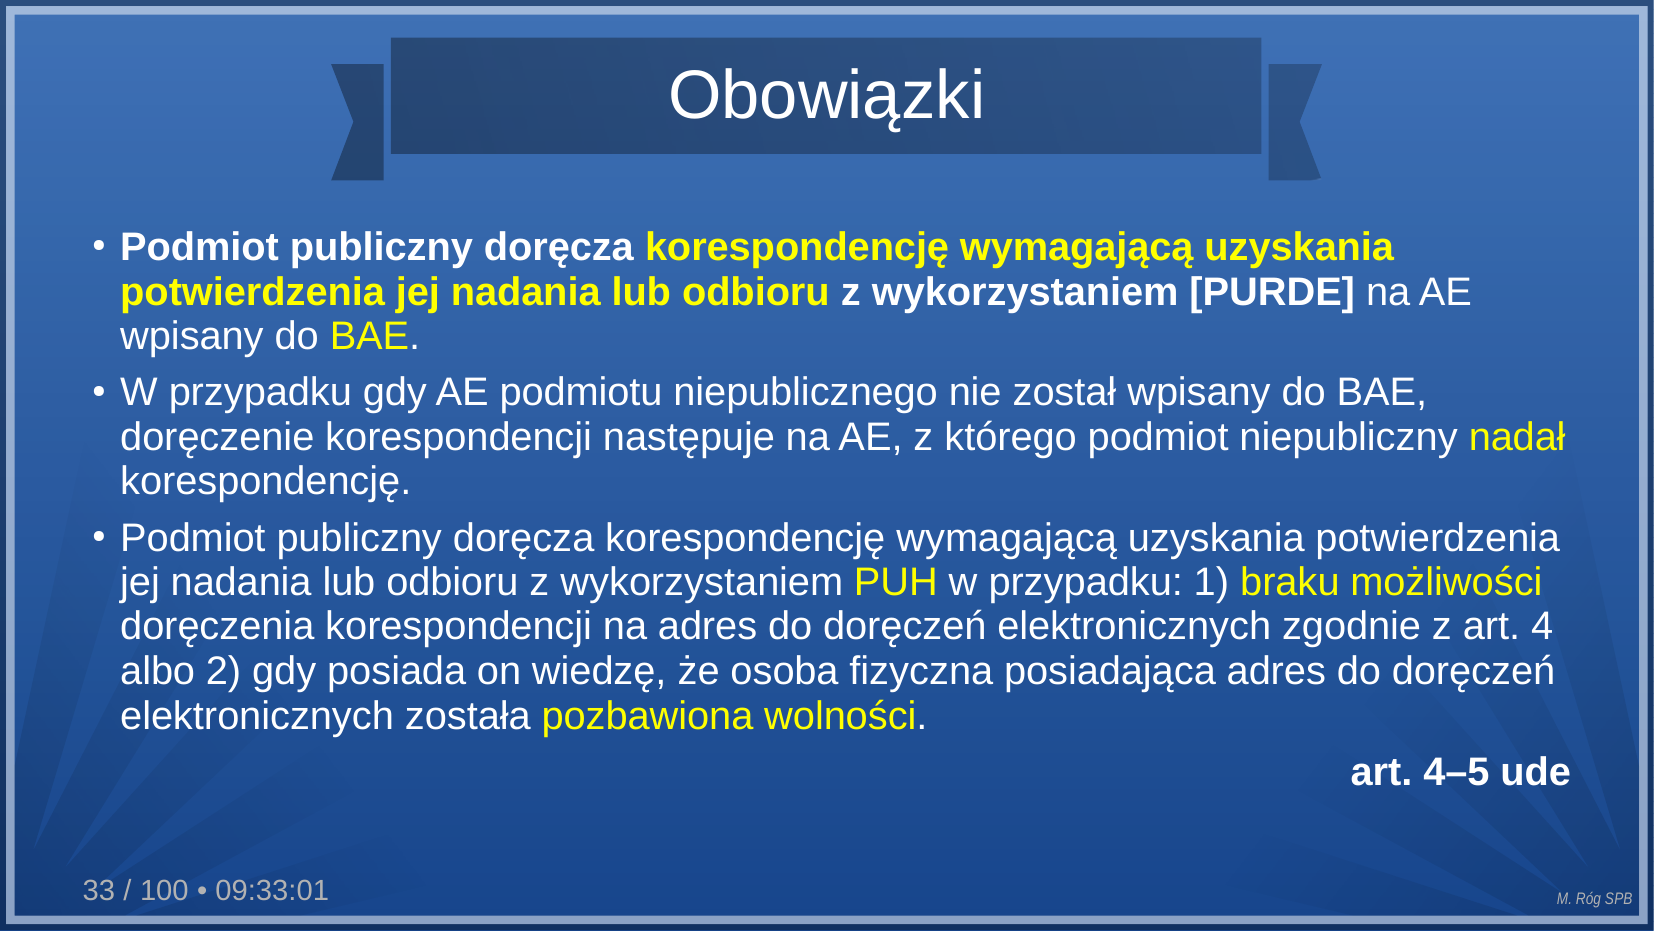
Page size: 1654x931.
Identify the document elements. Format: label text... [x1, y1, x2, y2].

list Podmiot publiczny doręcza korespondencję wymagającą uzyskania potwierdzenia jej nadania lub odbioru z wykorzystaniem [PURDE] na AE wpisany do BAE. W przypadku gdy AE podmiotu niepublicznego nie został wpisany do BAE, doręczenie korespondencji następuje na AE, z którego podmiot niepubliczny nadał korespondencję. Podmiot publiczny doręcza korespondencję wymagającą uzyskania potwierdzenia jej nadania lub odbioru z wykorzystaniem PUH w przypadku: 1) braku możliwości doręczenia korespondencji na adres do doręczeń elektronicznych zgodnie z art. 4 albo 2) gdy posiada on wiedzę, że osoba fizyczna posiadająca adres do doręczeń elektronicznych została pozbawiona wolności. art. 4–5 ude [82, 224, 1571, 848]
title Obowiązki [389, 35, 1264, 154]
